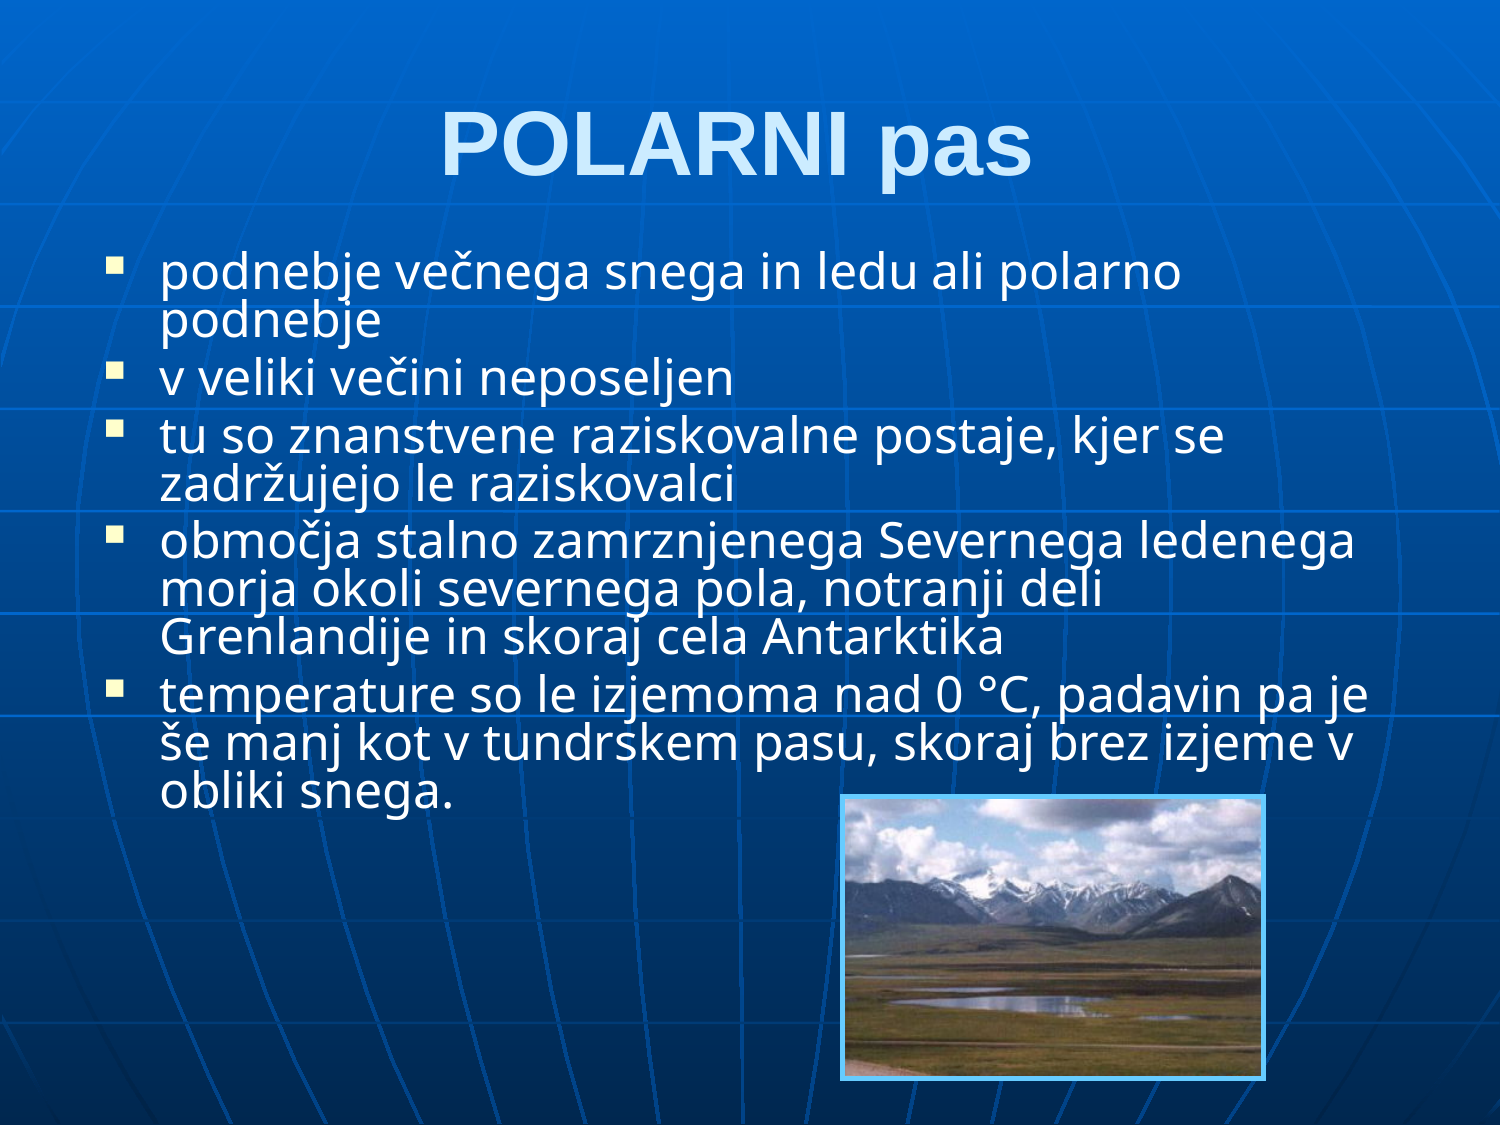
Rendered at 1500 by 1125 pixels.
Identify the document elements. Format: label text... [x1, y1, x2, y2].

list podnebje večnega snega in ledu ali polarno podnebje v veliki večini neposeljen tu so znanstvene raziskovalne postaje, kjer se zadržujejo le raziskovalci območja stalno zamrznjenega Severnega ledenega morja okoli severnega pola, notranji deli Grenlandije in skoraj cela Antarktika temperature so le izjemoma nad 0 °C, padavin pa je še manj kot v tundrskem pasu, skoraj brez izjeme v obliki snega. [88, 243, 1388, 970]
title POLARNI pas [75, 45, 1425, 233]
picture [844, 798, 1262, 1077]
